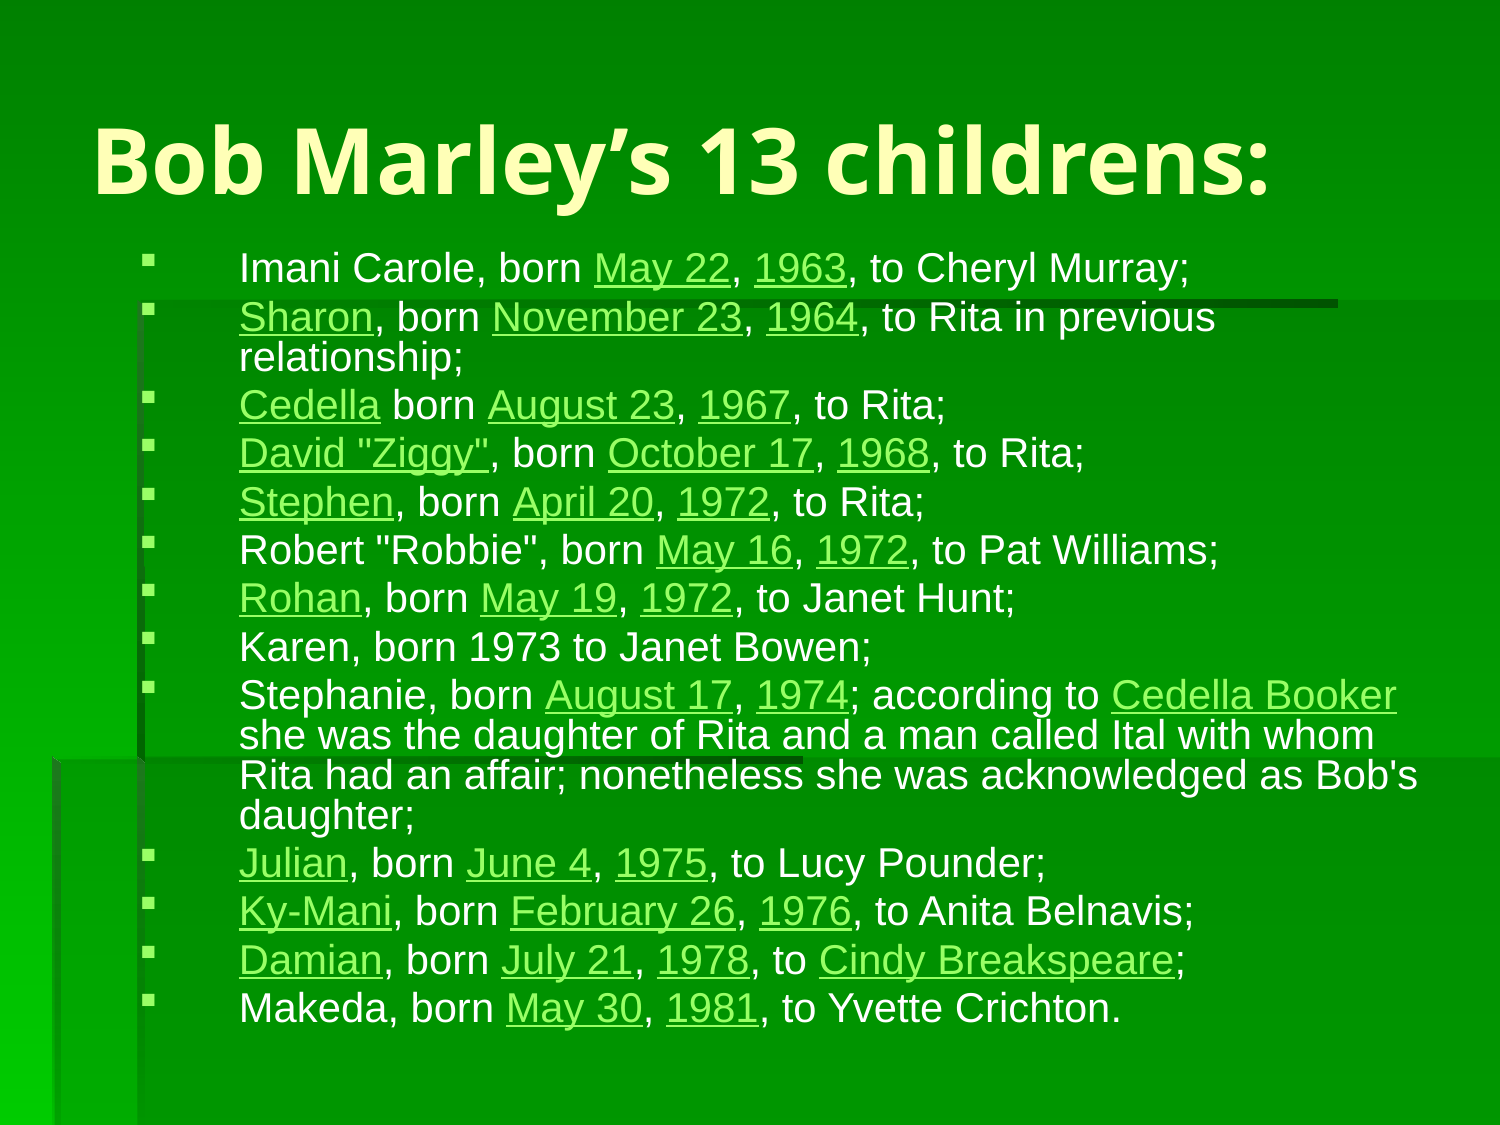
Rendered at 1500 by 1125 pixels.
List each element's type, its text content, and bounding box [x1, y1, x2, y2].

list Imani Carole, born May 22, 1963, to Cheryl Murray; Sharon, born November 23, 1964, to Rita in previous relationship; Cedella born August 23, 1967, to Rita; David "Ziggy", born October 17, 1968, to Rita; Stephen, born April 20, 1972, to Rita; Robert "Robbie", born May 16, 1972, to Pat Williams; Rohan, born May 19, 1972, to Janet Hunt; Karen, born 1973 to Janet Bowen; Stephanie, born August 17, 1974; according to Cedella Booker she was the daughter of Rita and a man called Ital with whom Rita had an affair; nonetheless she was acknowledged as Bob's daughter; Julian, born June 4, 1975, to Lucy Pounder; Ky-Mani, born February 26, 1976, to Anita Belnavis; Damian, born July 21, 1978, to Cindy Breakspeare; Makeda, born May 30, 1981, to Yvette Crichton. [123, 243, 1438, 1071]
title Bob Marley’s 13 childrens: [75, 40, 1451, 275]
